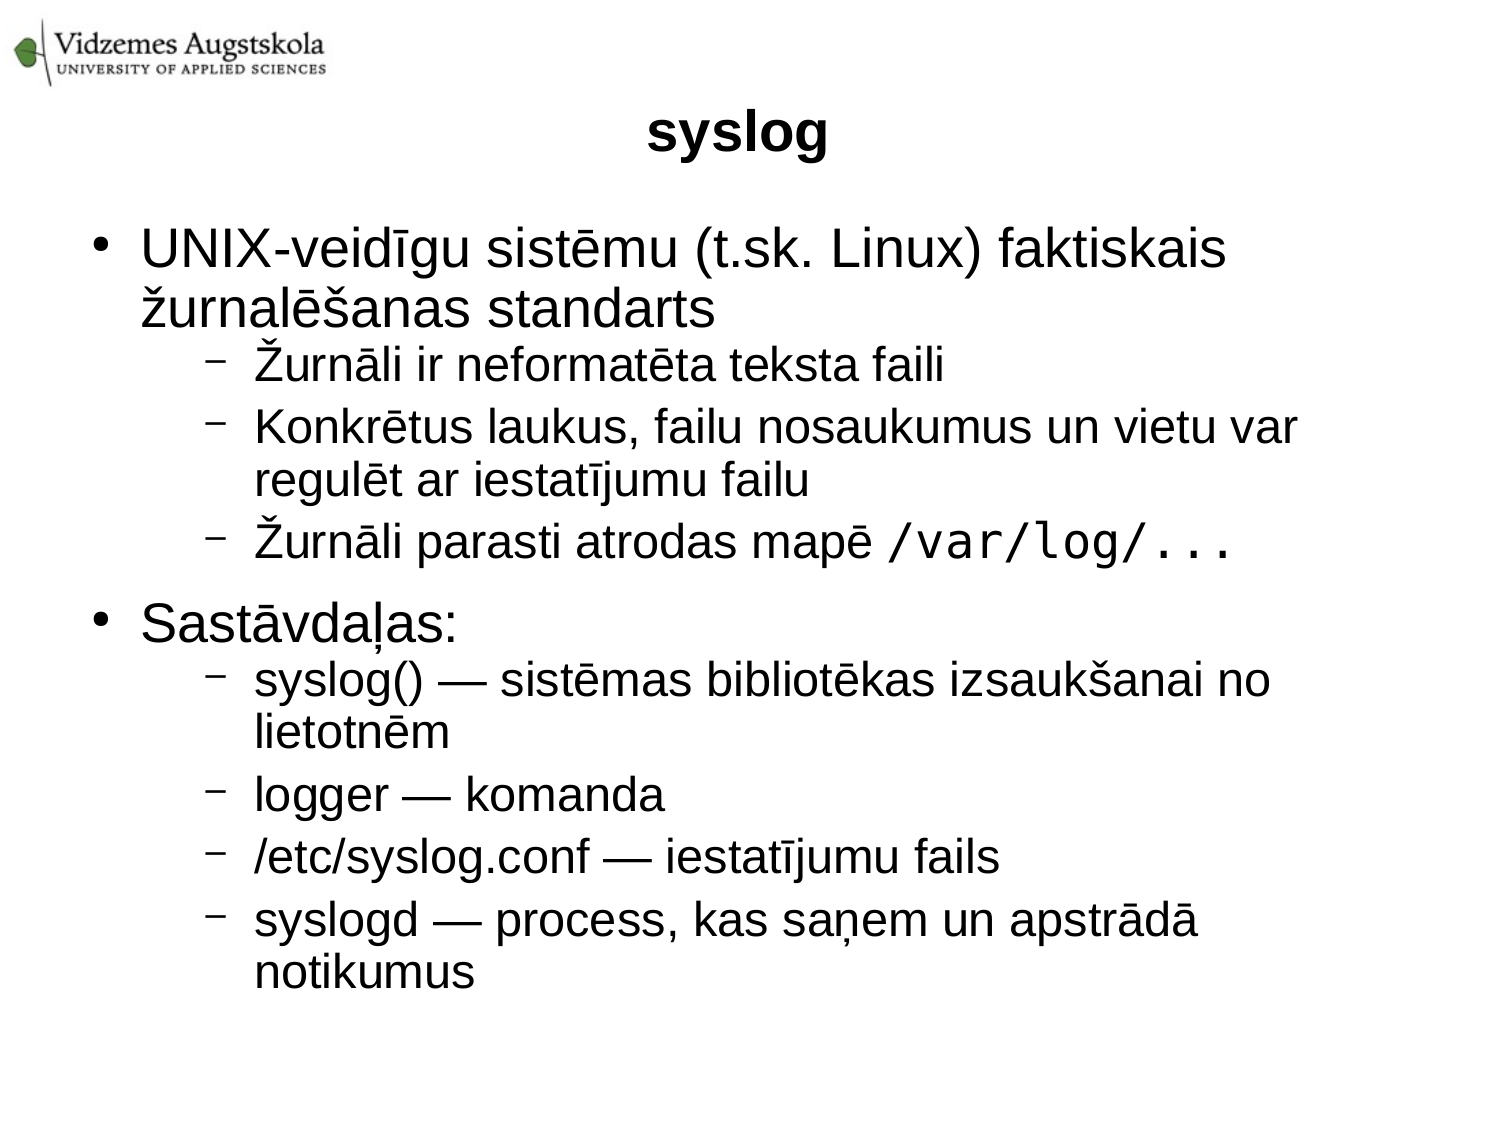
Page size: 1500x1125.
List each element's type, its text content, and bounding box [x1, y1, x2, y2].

title syslog [85, 87, 1372, 177]
list UNIX-veidīgu sistēmu (t.sk. Linux) faktiskais žurnalēšanas standarts Žurnāli ir neformatēta teksta faili Konkrētus laukus, failu nosaukumus un vietu var regulēt ar iestatījumu failu Žurnāli parasti atrodas mapē /var/log/... Sastāvdaļas: syslog() — sistēmas bibliotēkas izsaukšanai no lietotnēm logger — komanda /etc/syslog.conf — iestatījumu fails syslogd — process, kas saņem un apstrādā notikumus [74, 214, 1424, 1004]
picture [5, 2, 334, 102]
